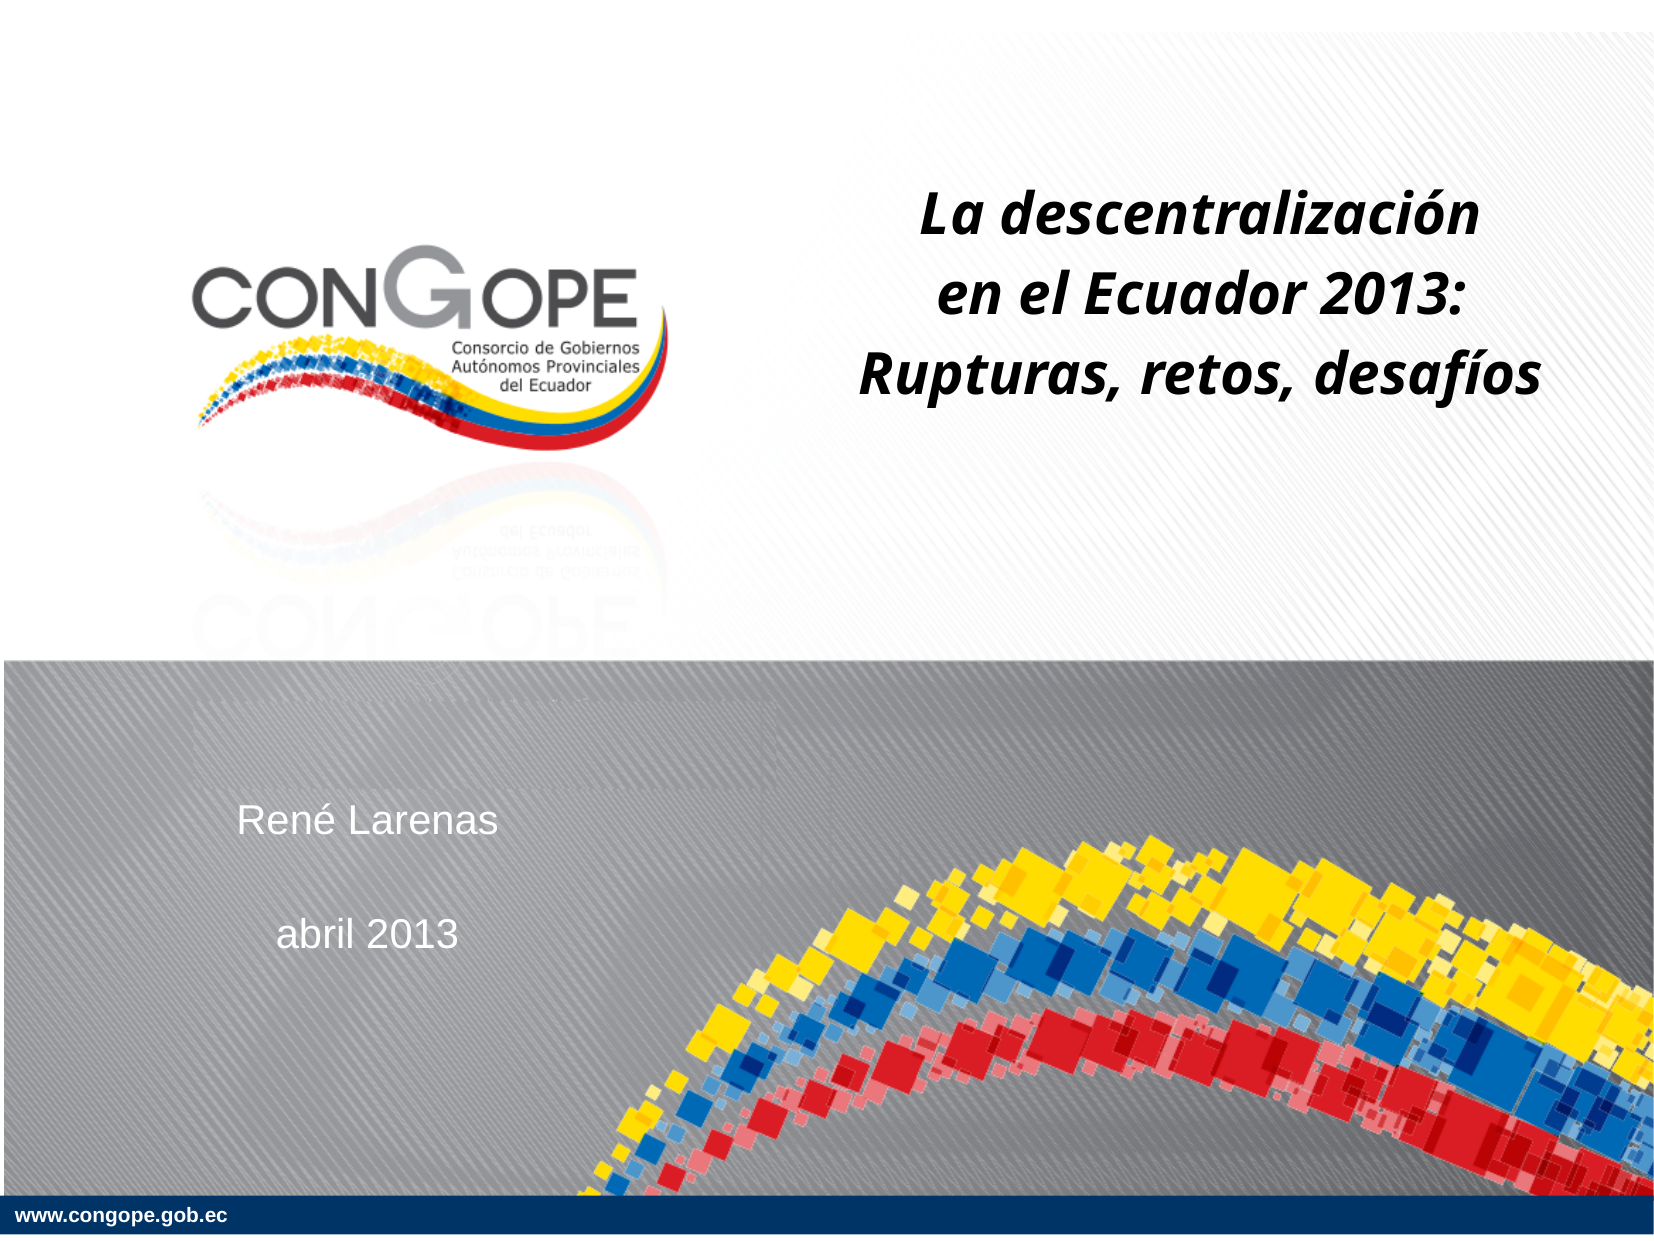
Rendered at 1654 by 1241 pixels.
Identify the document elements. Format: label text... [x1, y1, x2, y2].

text_box La descentralización en el Ecuador 2013: Rupturas, retos, desafíos [774, 146, 1628, 437]
text_box René Larenas abril 2013 [58, 722, 677, 1029]
